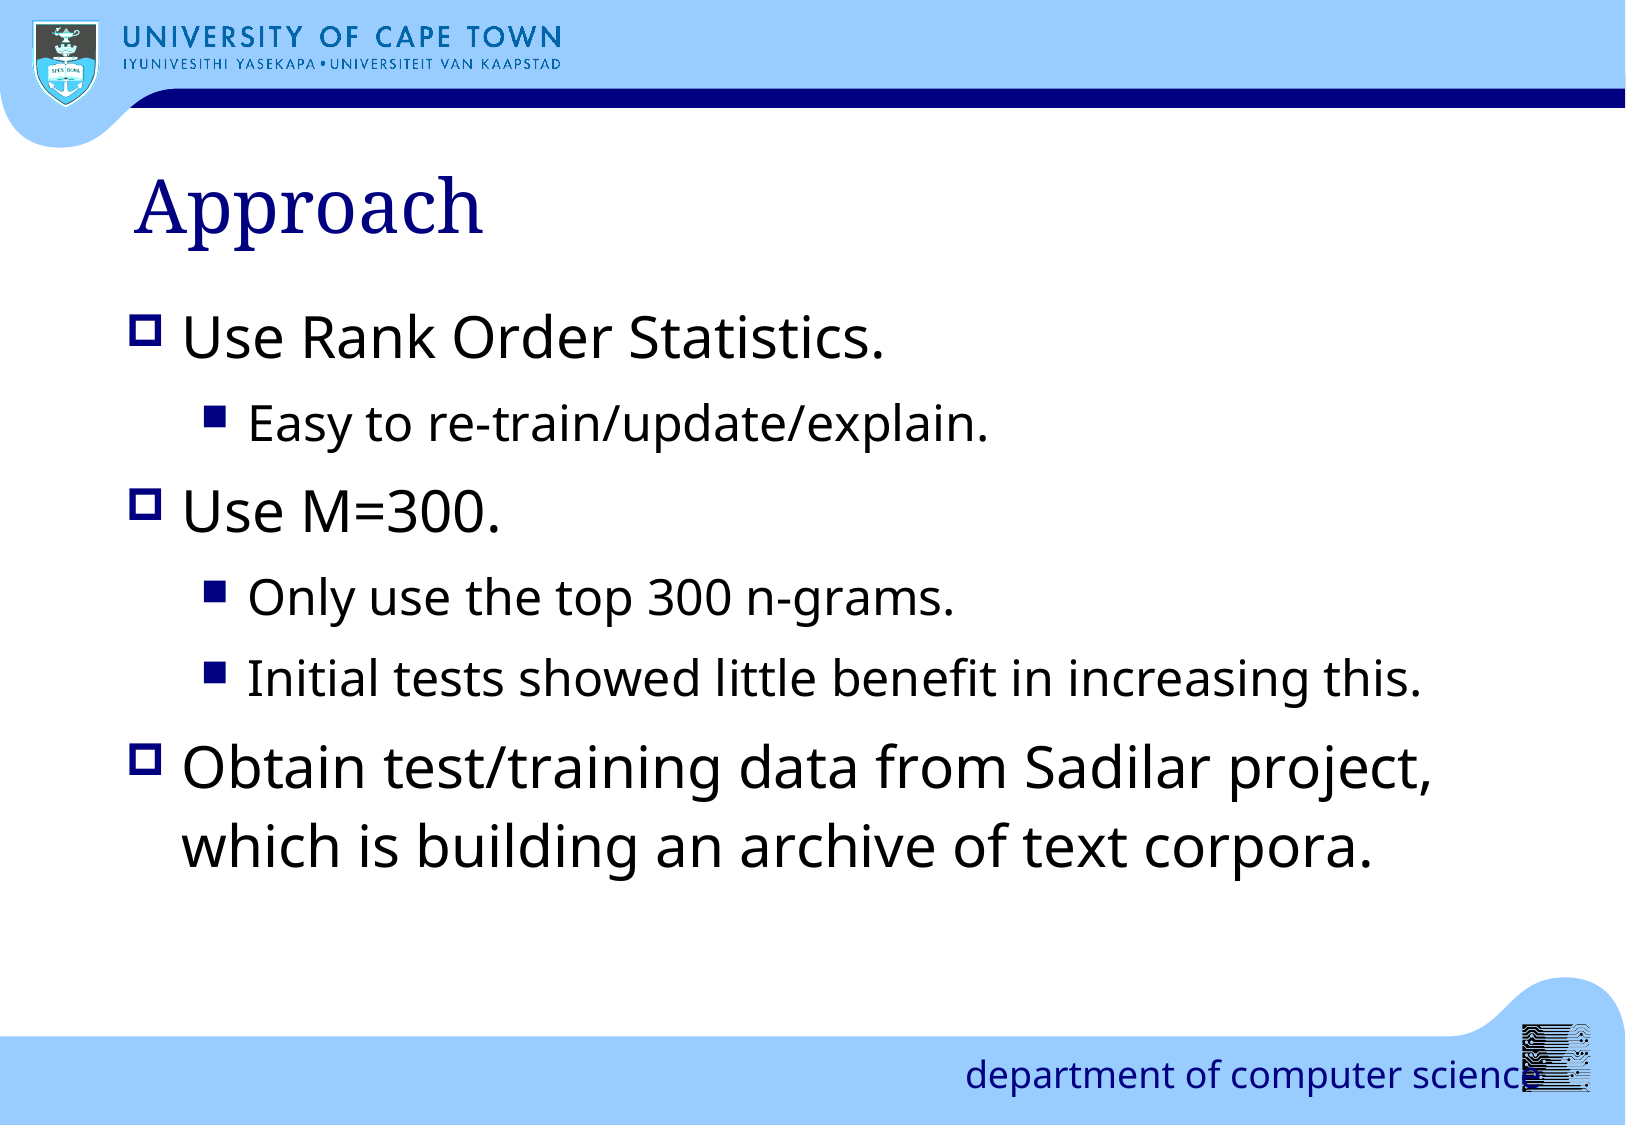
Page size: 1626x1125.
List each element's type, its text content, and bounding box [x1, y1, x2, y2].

picture [120, 23, 563, 71]
picture [1526, 1070, 1536, 1076]
title Approach [134, 140, 1571, 268]
picture [1522, 1024, 1591, 1092]
list Use Rank Order Statistics. Easy to re-train/update/explain. Use M=300. Only use the top 300 n-grams. Initial tests showed little benefit in increasing this. Obtain test/training data from Sadilar project, which is building an archive of text corpora. [125, 296, 1570, 992]
